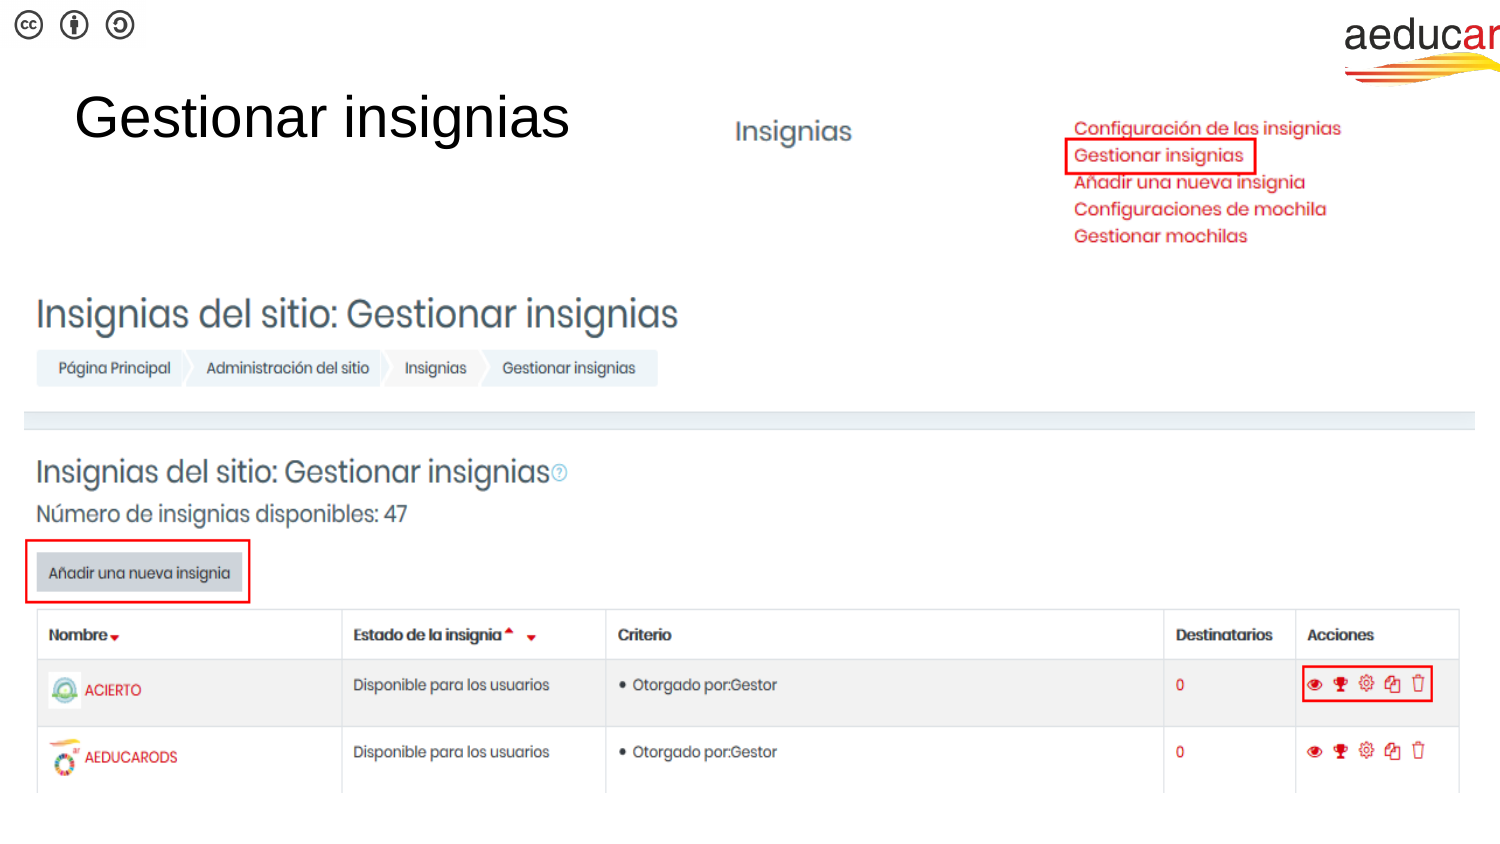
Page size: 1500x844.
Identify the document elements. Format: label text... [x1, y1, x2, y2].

picture [24, 275, 1475, 793]
picture [711, 0, 1500, 259]
title Gestionar insignias [59, 64, 689, 275]
picture [0, 0, 146, 48]
